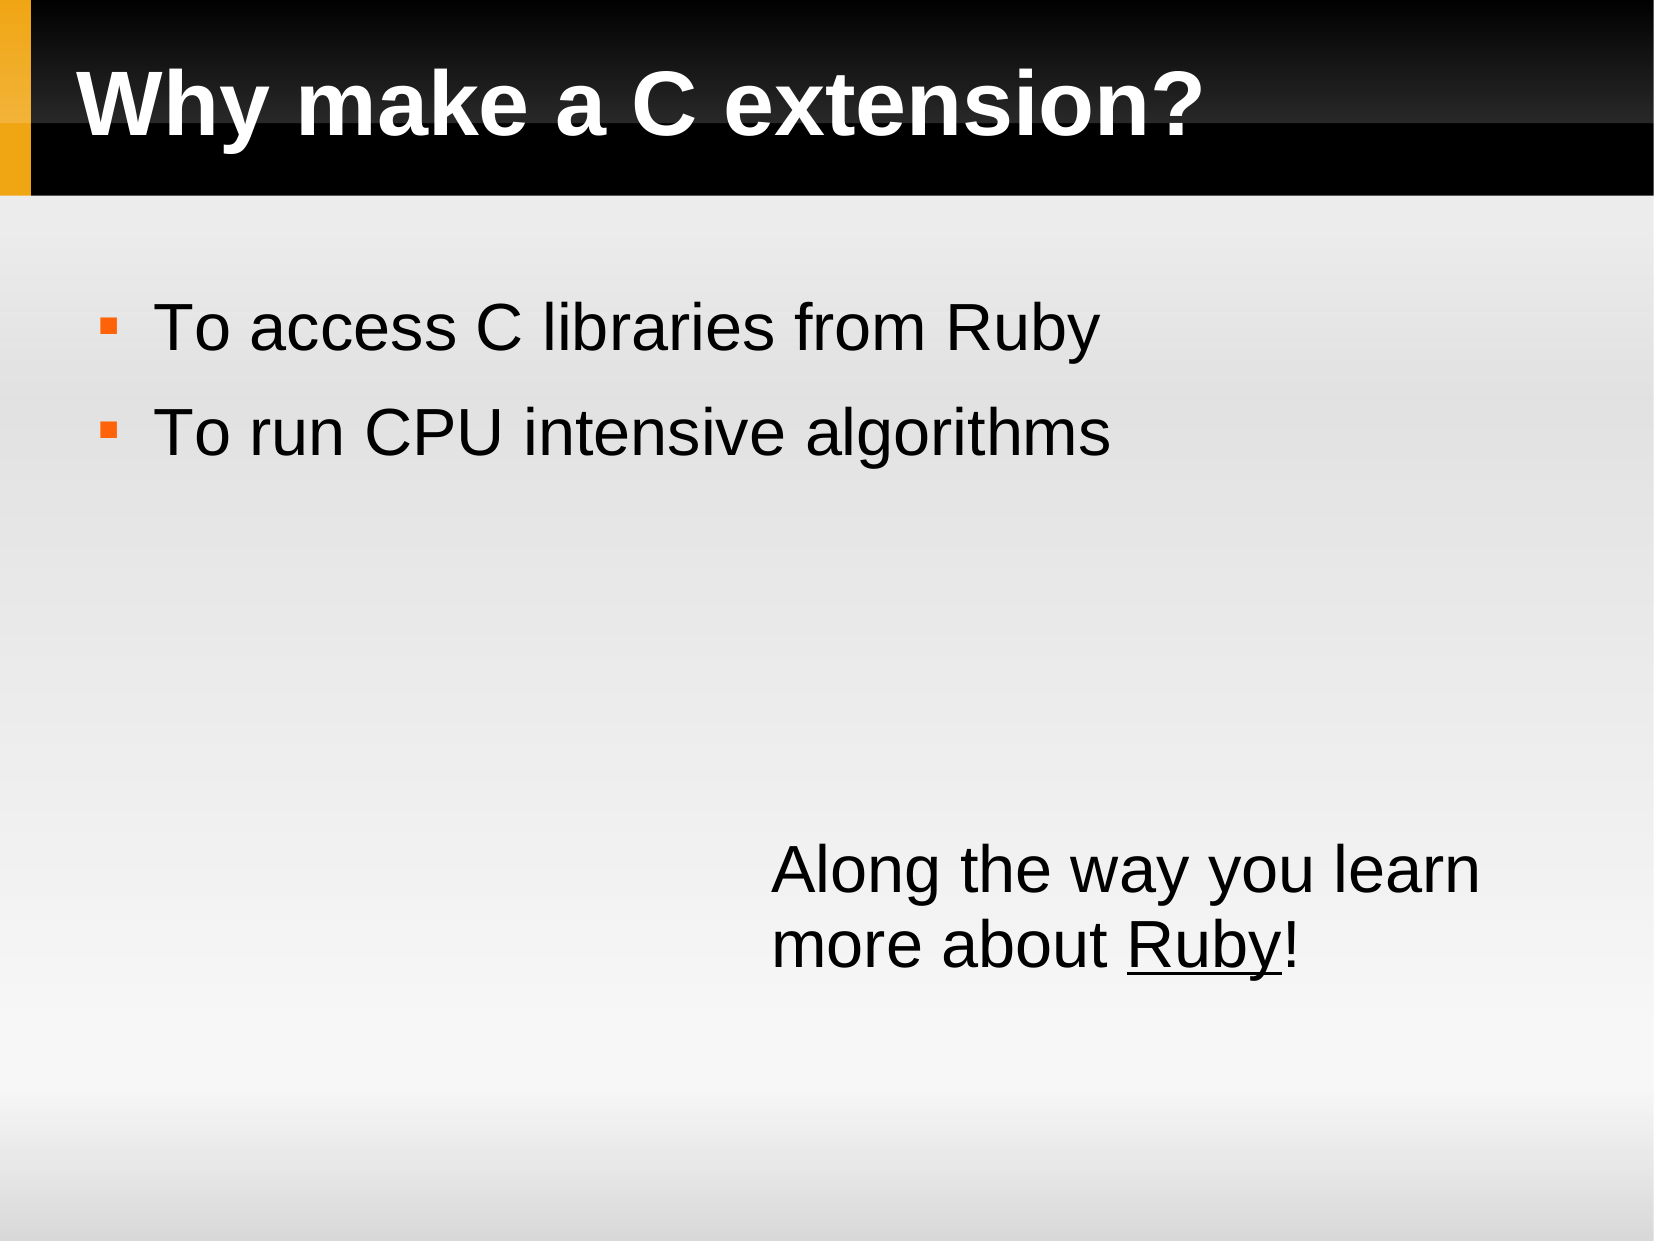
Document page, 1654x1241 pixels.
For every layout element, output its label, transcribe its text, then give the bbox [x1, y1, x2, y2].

title Why make a C extension? [76, 0, 1565, 208]
picture [0, 0, 1654, 1241]
list To access C libraries from Ruby To run CPU intensive algorithms [82, 290, 1571, 1094]
text_box Along the way you learn more about Ruby! [756, 825, 1501, 990]
